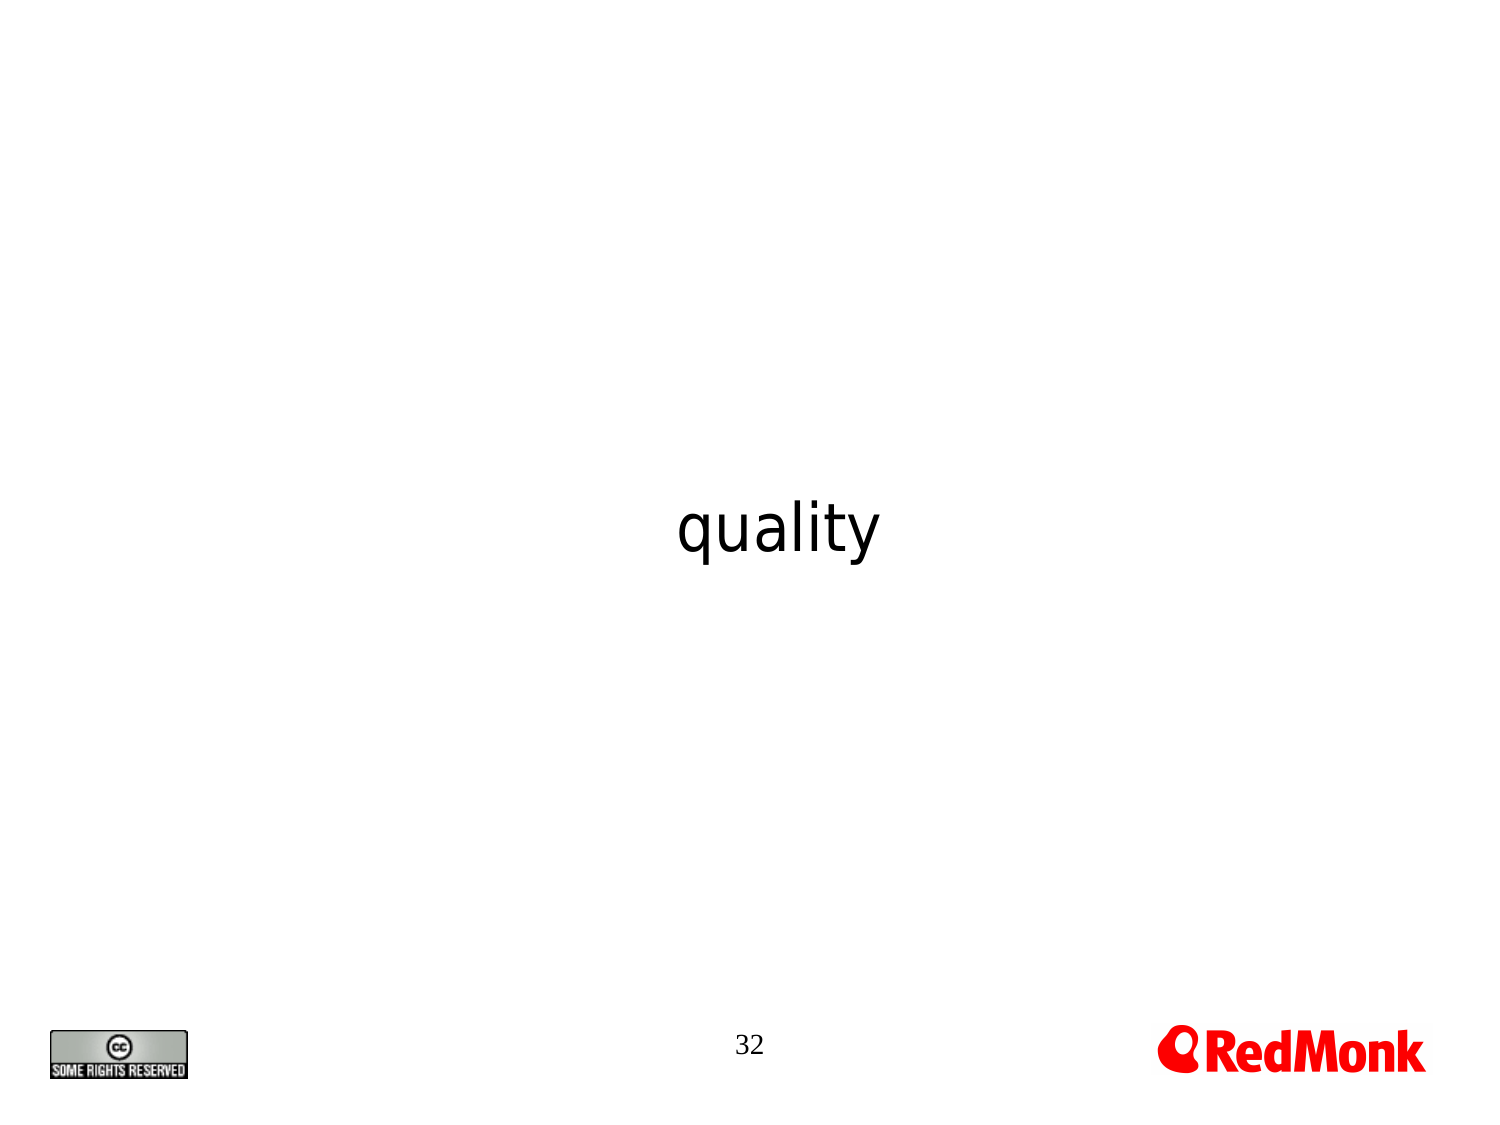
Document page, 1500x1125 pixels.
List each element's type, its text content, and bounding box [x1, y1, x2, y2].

picture [50, 1030, 188, 1079]
text_box quality [104, 486, 1455, 928]
picture [1151, 1023, 1433, 1075]
